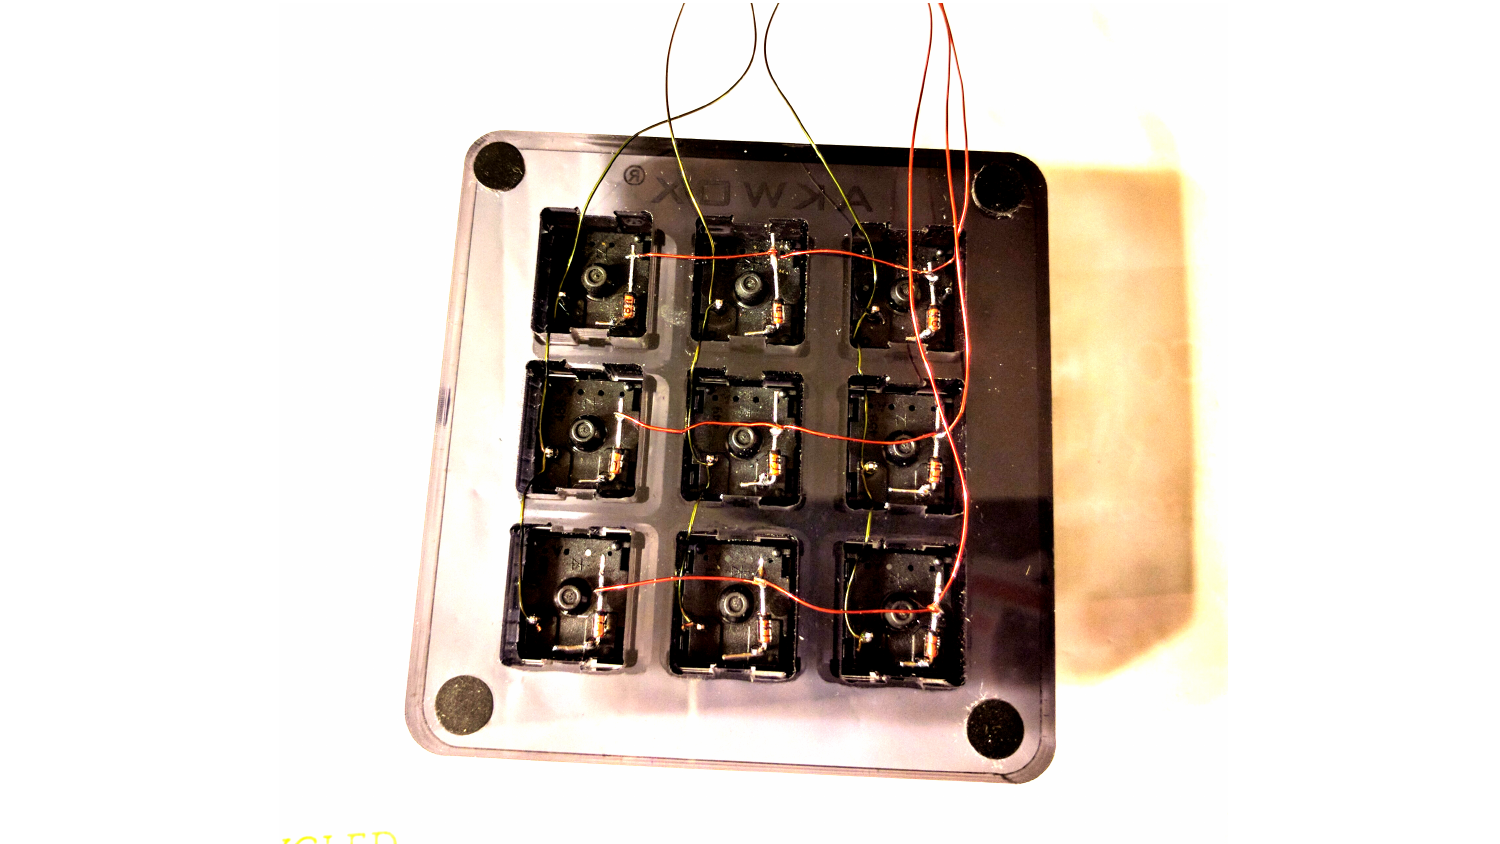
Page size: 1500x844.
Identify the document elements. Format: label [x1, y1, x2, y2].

picture [279, 3, 1228, 844]
